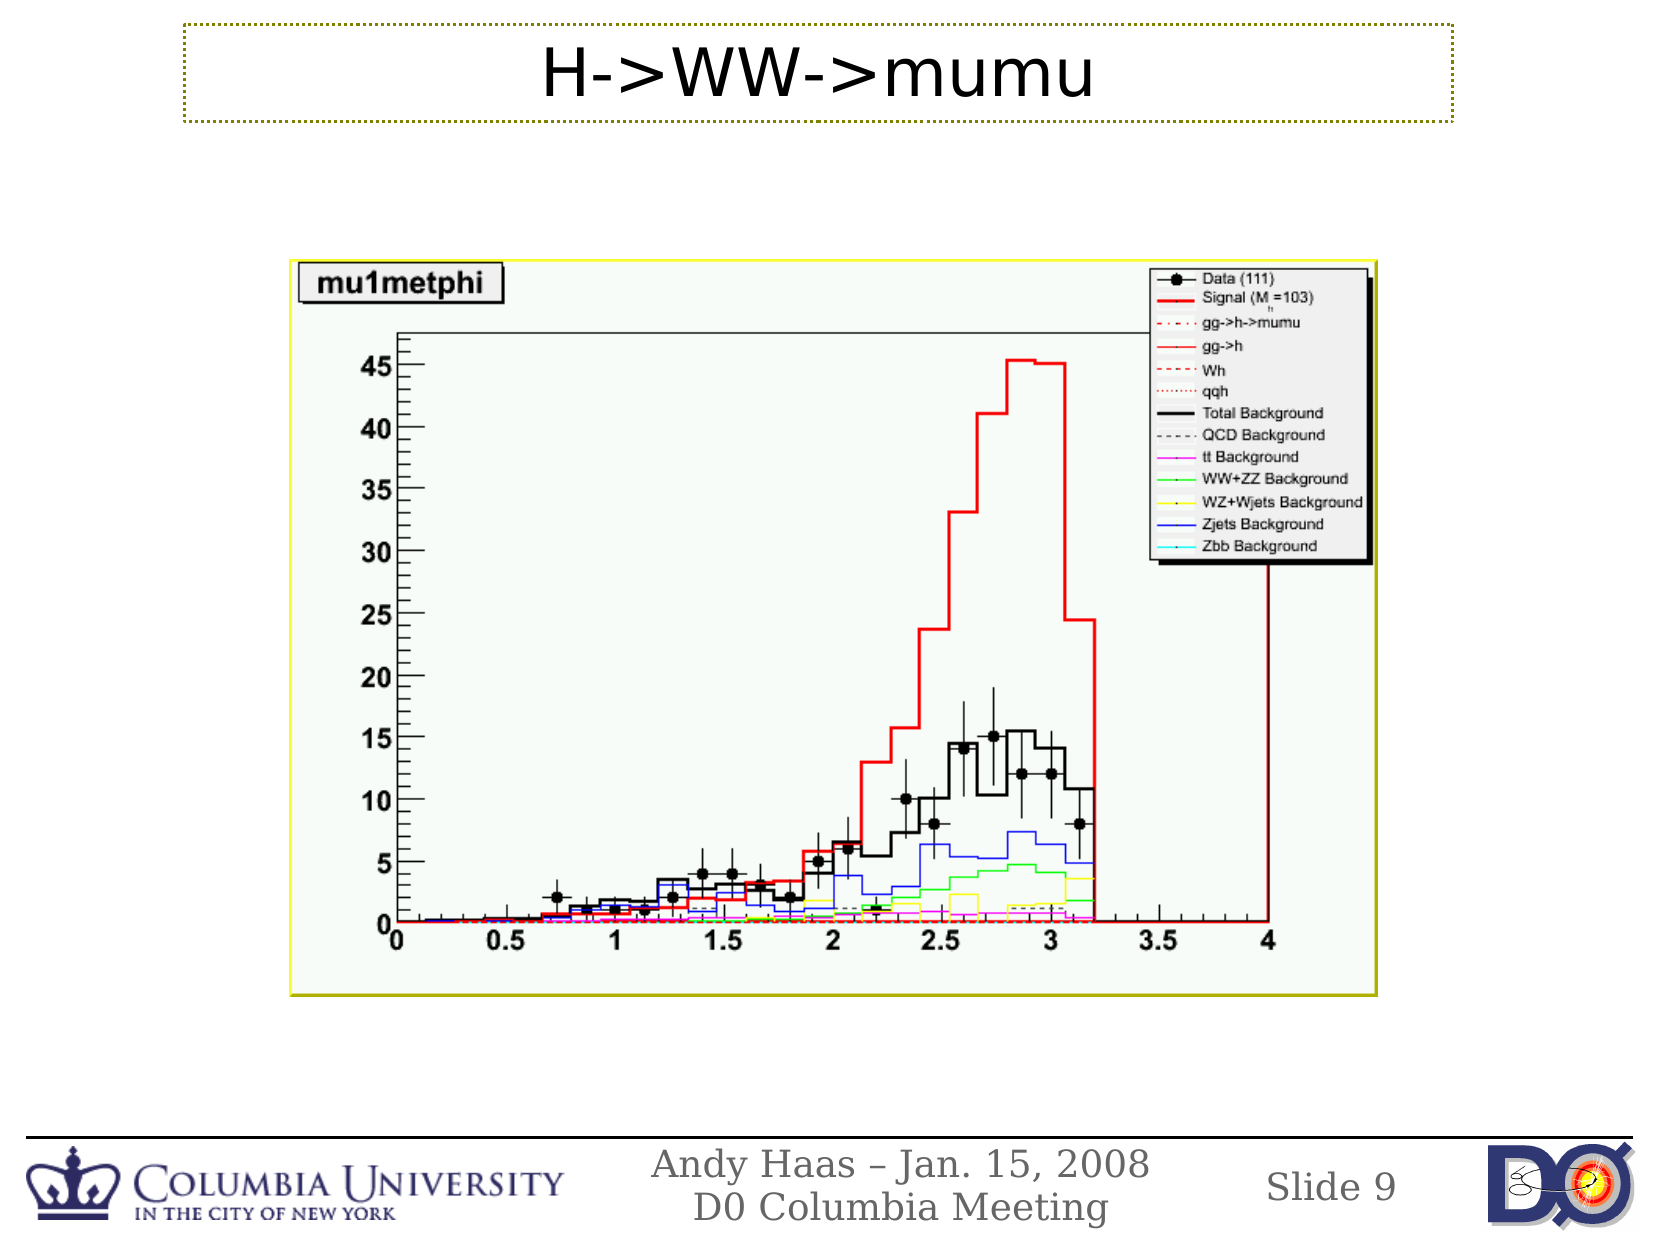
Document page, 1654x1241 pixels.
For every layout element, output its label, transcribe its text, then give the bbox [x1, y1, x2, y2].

picture [26, 1146, 565, 1220]
picture [289, 259, 1378, 997]
title H->WW->mumu [184, 24, 1453, 122]
picture [1479, 1140, 1639, 1233]
